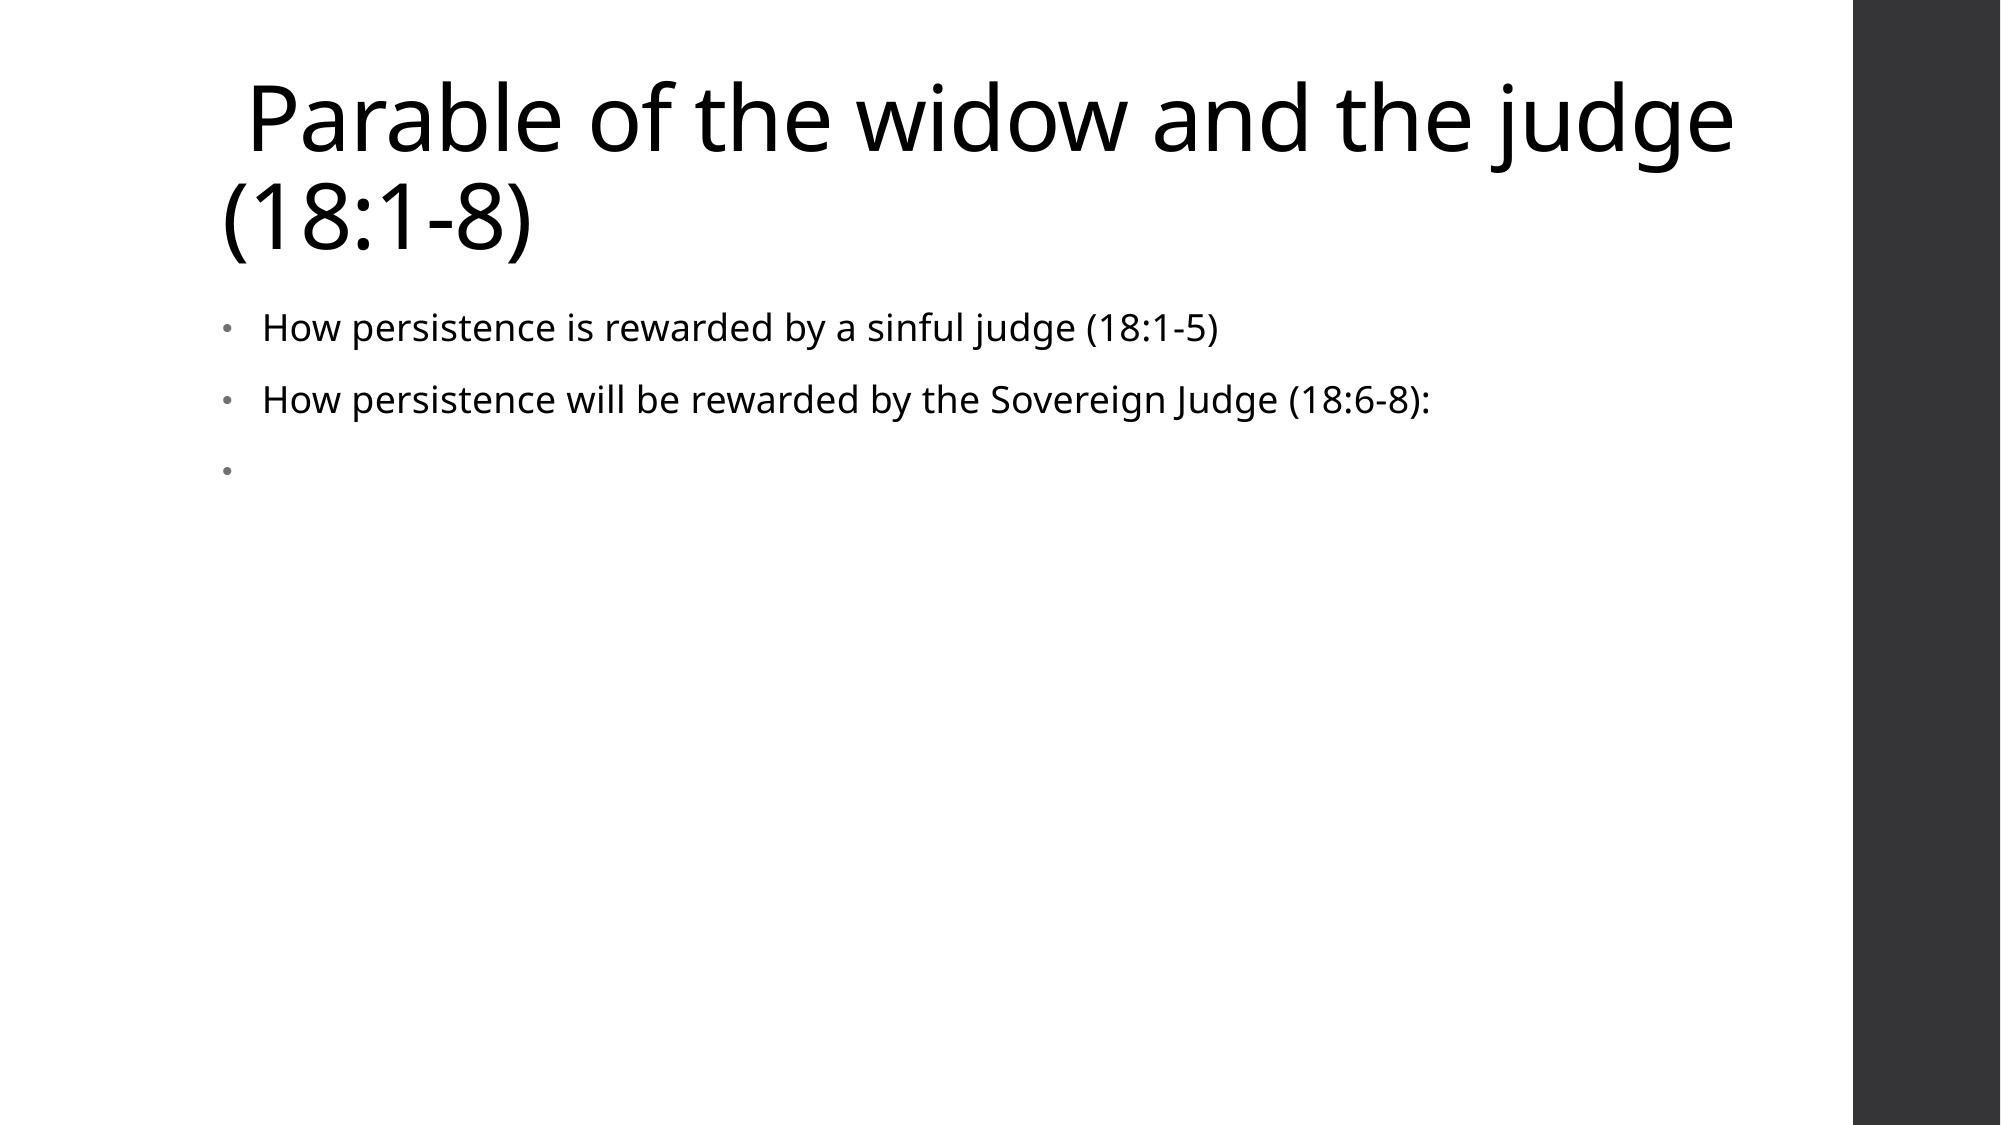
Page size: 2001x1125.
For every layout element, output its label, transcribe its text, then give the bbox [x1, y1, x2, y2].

title Parable of the widow and the judge (18:1-8) [206, 60, 1797, 278]
list How persistence is rewarded by a sinful judge (18:1-5) How persistence will be rewarded by the Sovereign Judge (18:6-8): [206, 299, 1617, 1014]
